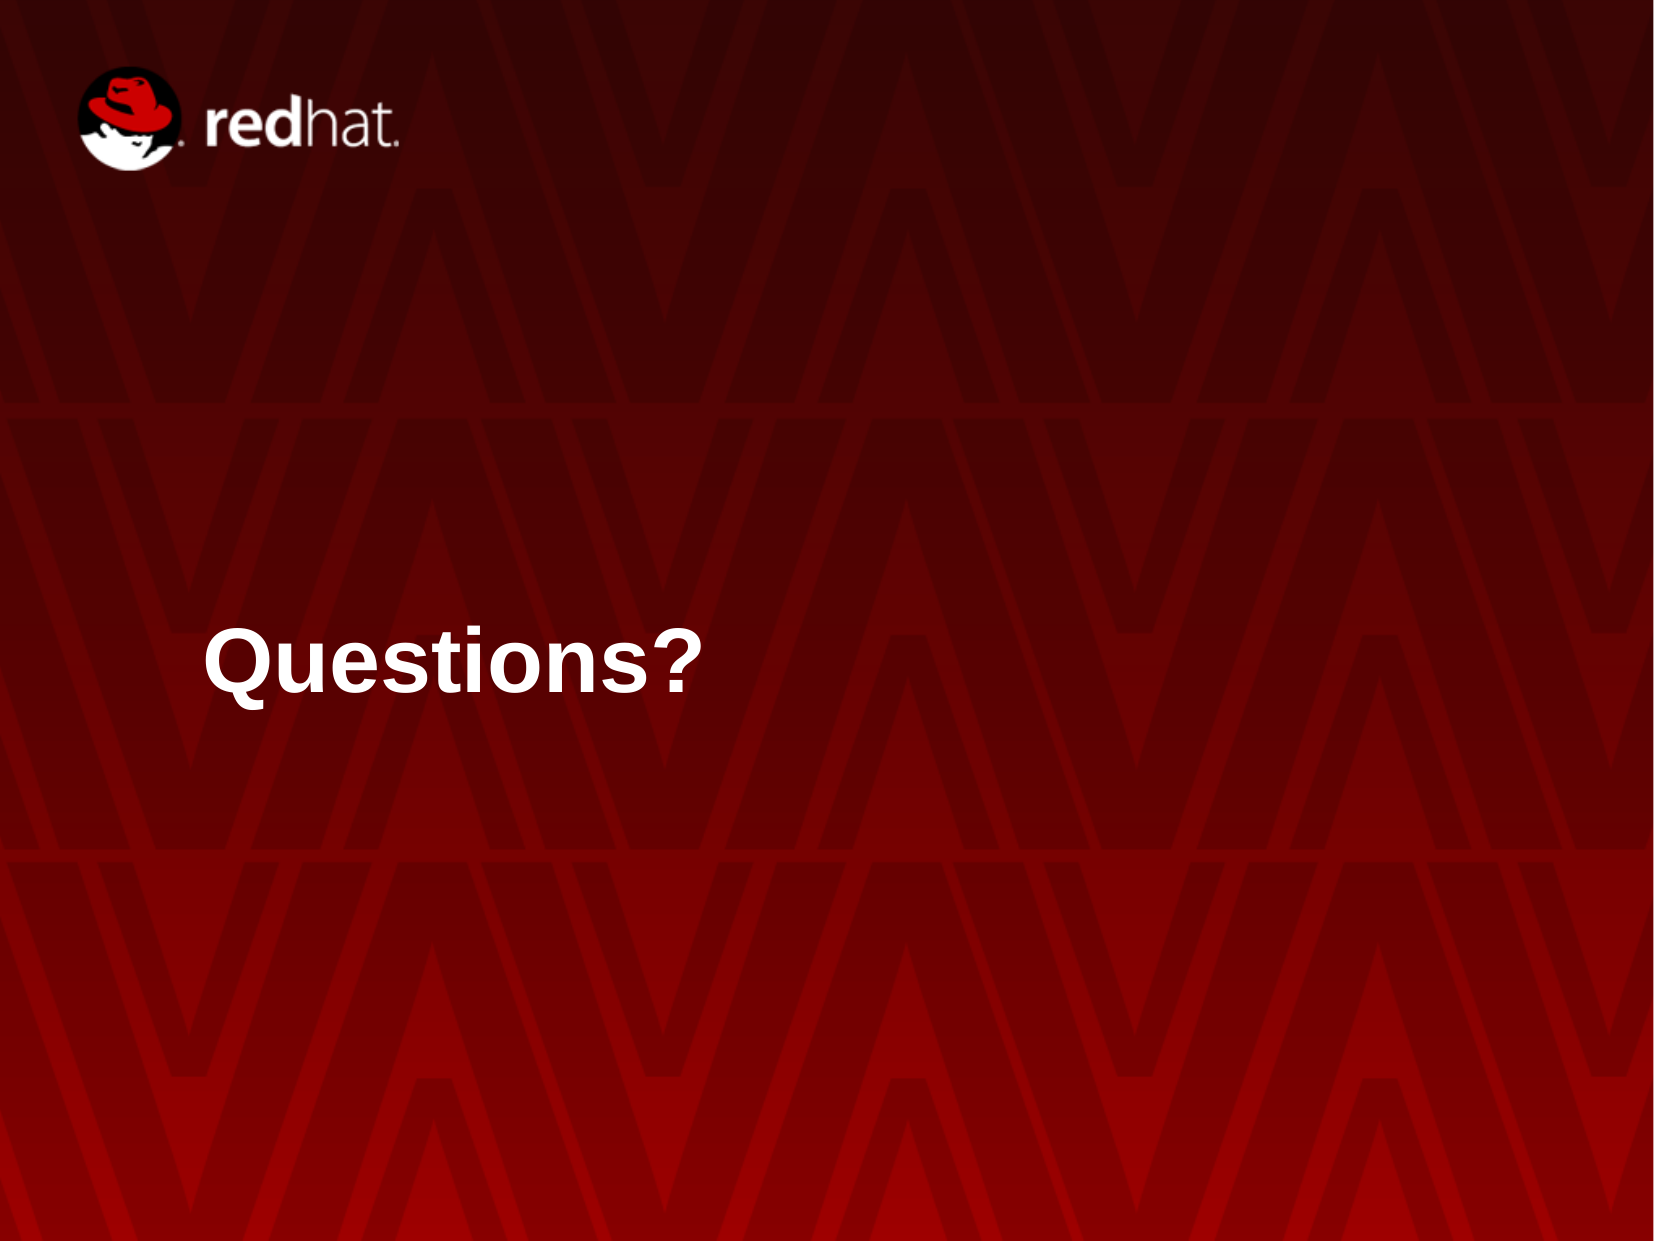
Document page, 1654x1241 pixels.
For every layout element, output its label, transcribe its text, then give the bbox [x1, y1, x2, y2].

text_box Questions? [187, 262, 1500, 1078]
picture [0, 0, 1654, 1241]
